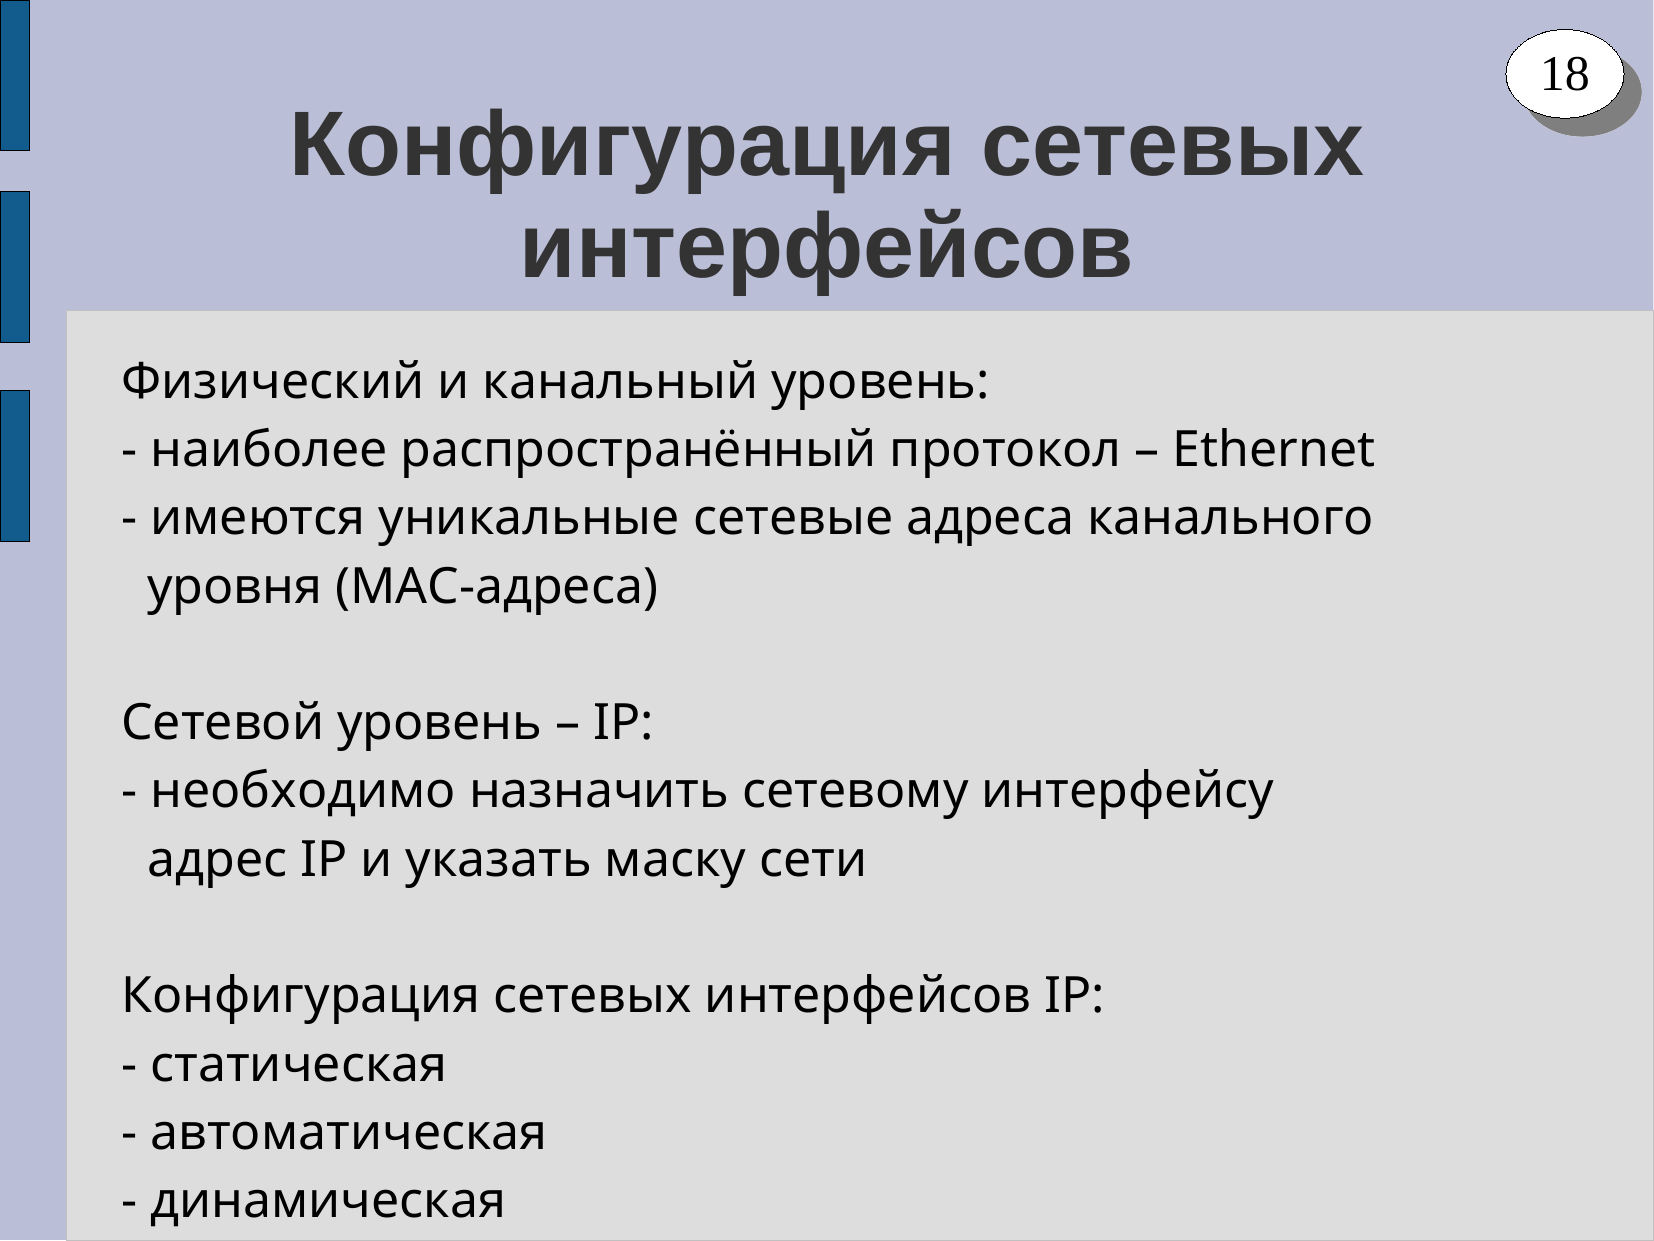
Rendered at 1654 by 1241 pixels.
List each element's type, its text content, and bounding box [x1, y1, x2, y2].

title Конфигурация сетевых интерфейсов [121, 91, 1534, 299]
text_box 18 [1505, 29, 1625, 119]
subtitle Физический и канальный уровень: - наиболее распространённый протокол – Ethernet - имеются уникальные сетевые адреса канального уровня (MAC-адреса) Сетевой уровень – IP: - необходимо назначить сетевому интерфейсу адрес IP и указать маску сети Конфигурация сетевых интерфейсов IP: - статическая - автоматическая - динамическая [121, 344, 1534, 1164]
